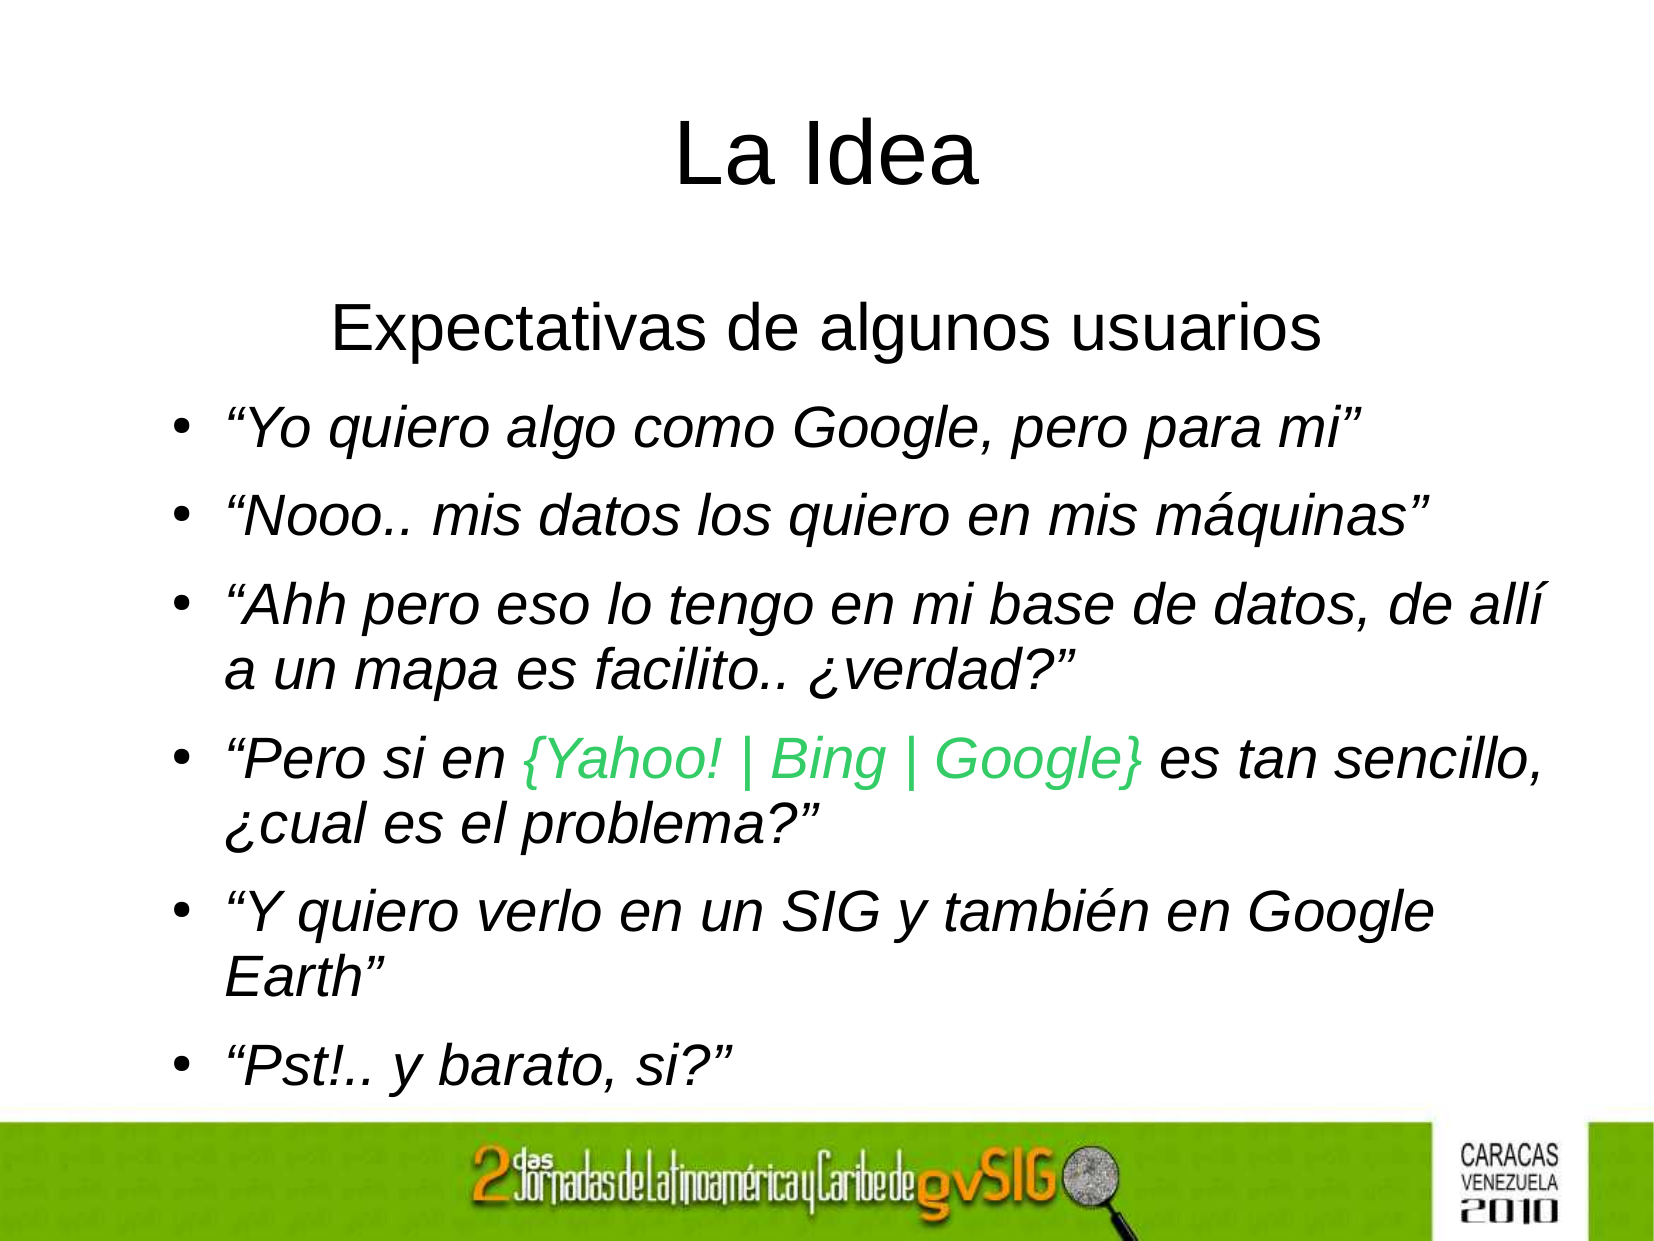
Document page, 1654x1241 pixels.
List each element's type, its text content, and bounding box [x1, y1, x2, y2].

picture [0, 0, 1654, 1241]
title La Idea [82, 56, 1571, 250]
list Expectativas de algunos usuarios “Yo quiero algo como Google, pero para mi” “Nooo.. mis datos los quiero en mis máquinas” “Ahh pero eso lo tengo en mi base de datos, de allí a un mapa es facilito.. ¿verdad?” “Pero si en {Yahoo! | Bing | Google} es tan sencillo, ¿cual es el problema?” “Y quiero verlo en un SIG y también en Google Earth” “Pst!.. y barato, si?” [82, 290, 1571, 1098]
